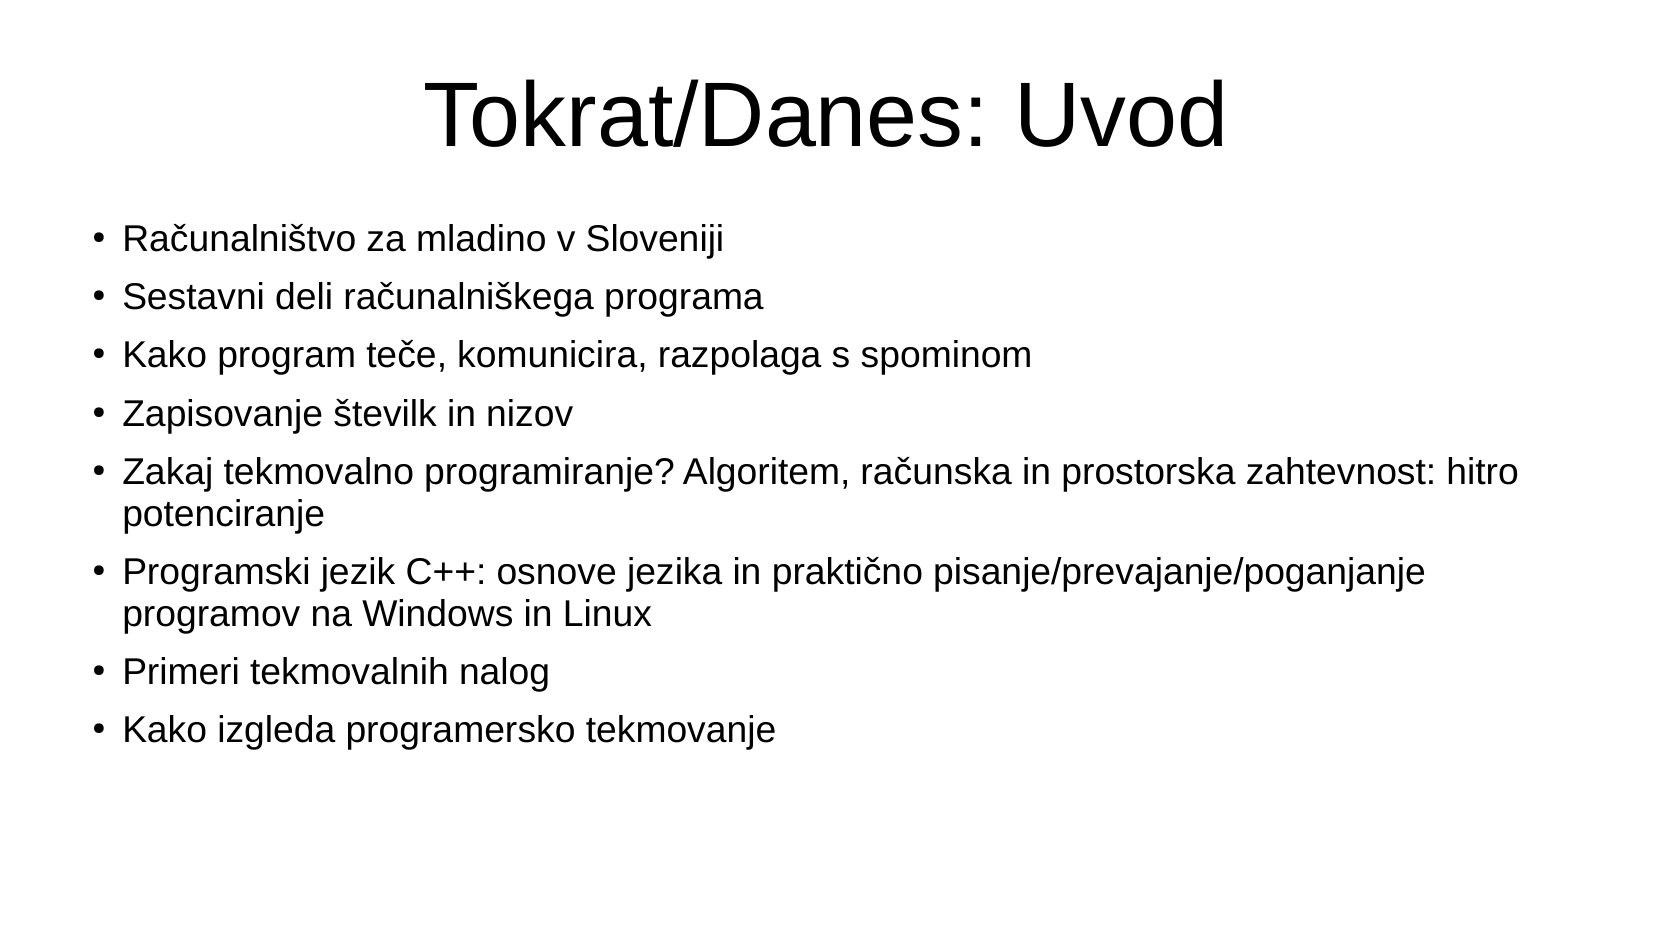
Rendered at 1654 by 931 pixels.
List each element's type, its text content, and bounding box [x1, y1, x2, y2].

title Tokrat/Danes: Uvod [82, 37, 1571, 193]
list Računalništvo za mladino v Sloveniji Sestavni deli računalniškega programa Kako program teče, komunicira, razpolaga s spominom Zapisovanje številk in nizov Zakaj tekmovalno programiranje? Algoritem, računska in prostorska zahtevnost: hitro potenciranje Programski jezik C++: osnove jezika in praktično pisanje/prevajanje/poganjanje programov na Windows in Linux Primeri tekmovalnih nalog Kako izgleda programersko tekmovanje [82, 217, 1571, 758]
